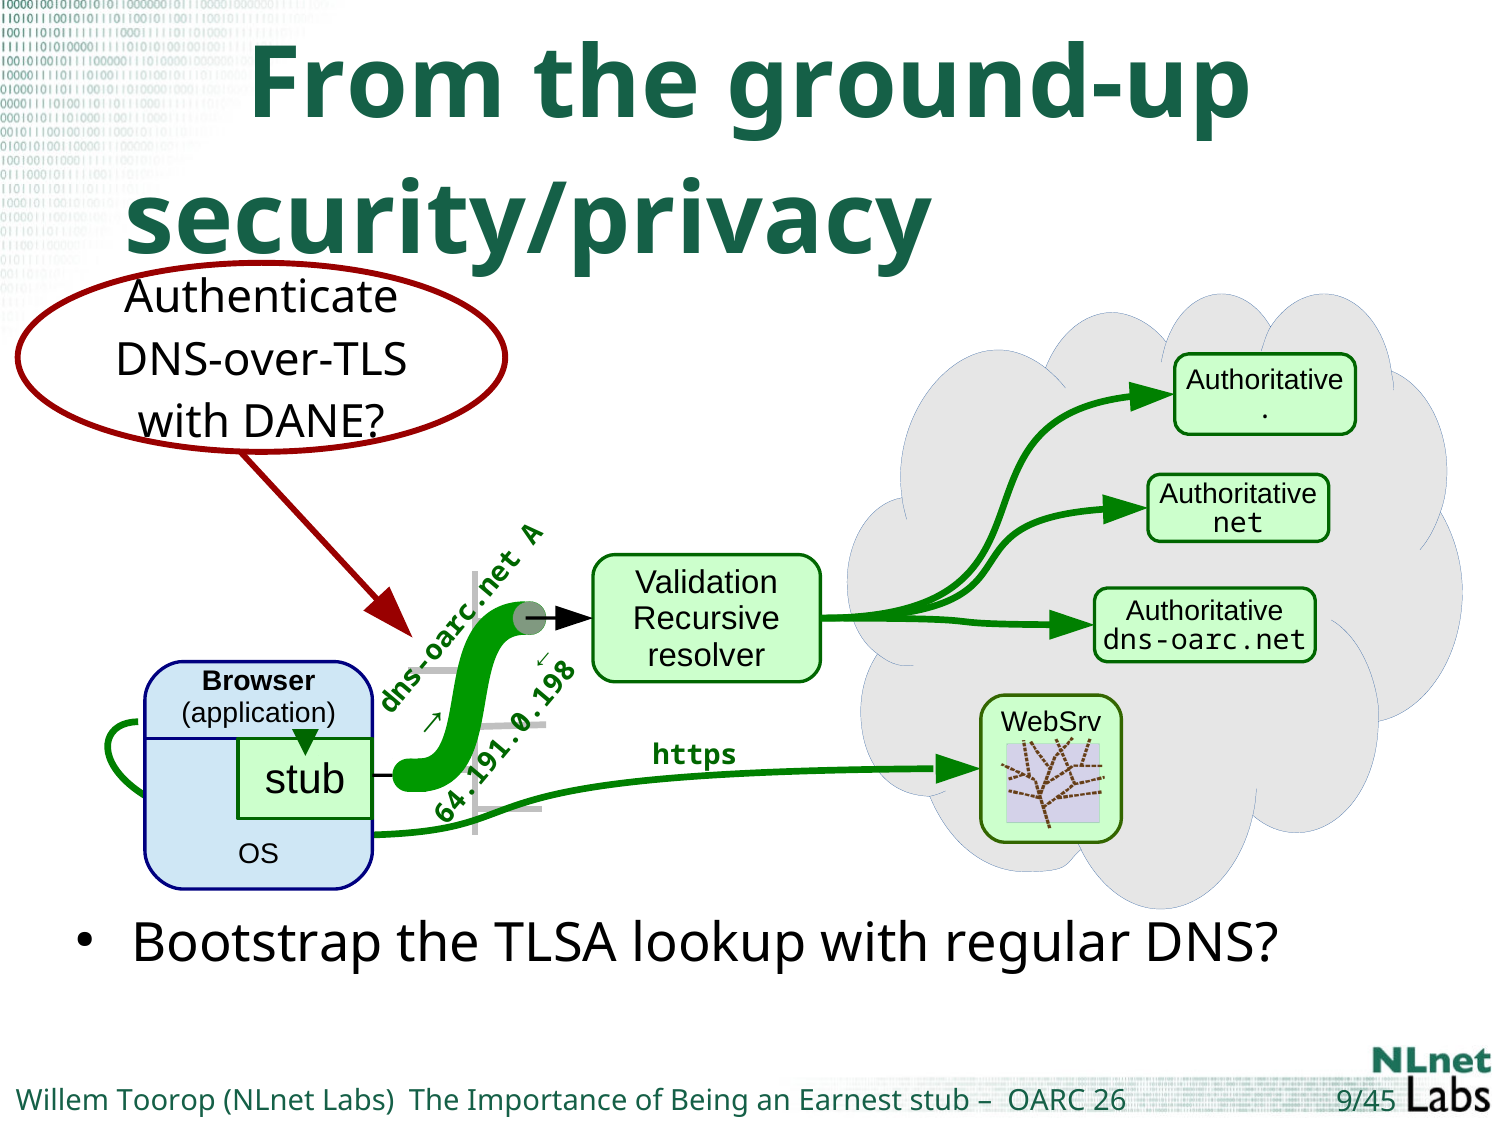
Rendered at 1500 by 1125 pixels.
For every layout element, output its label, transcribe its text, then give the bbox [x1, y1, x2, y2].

picture [0, 0, 365, 365]
picture [1425, 1037, 1492, 1124]
title From the ground-up security/privacy [75, 31, 1425, 263]
list Bootstrap the TLSA lookup with regular DNS? [75, 903, 1425, 1125]
picture [104, 293, 1463, 910]
picture [301, 263, 365, 271]
text_box Authenticate DNS-over-TLS with DANE? [17, 262, 506, 452]
